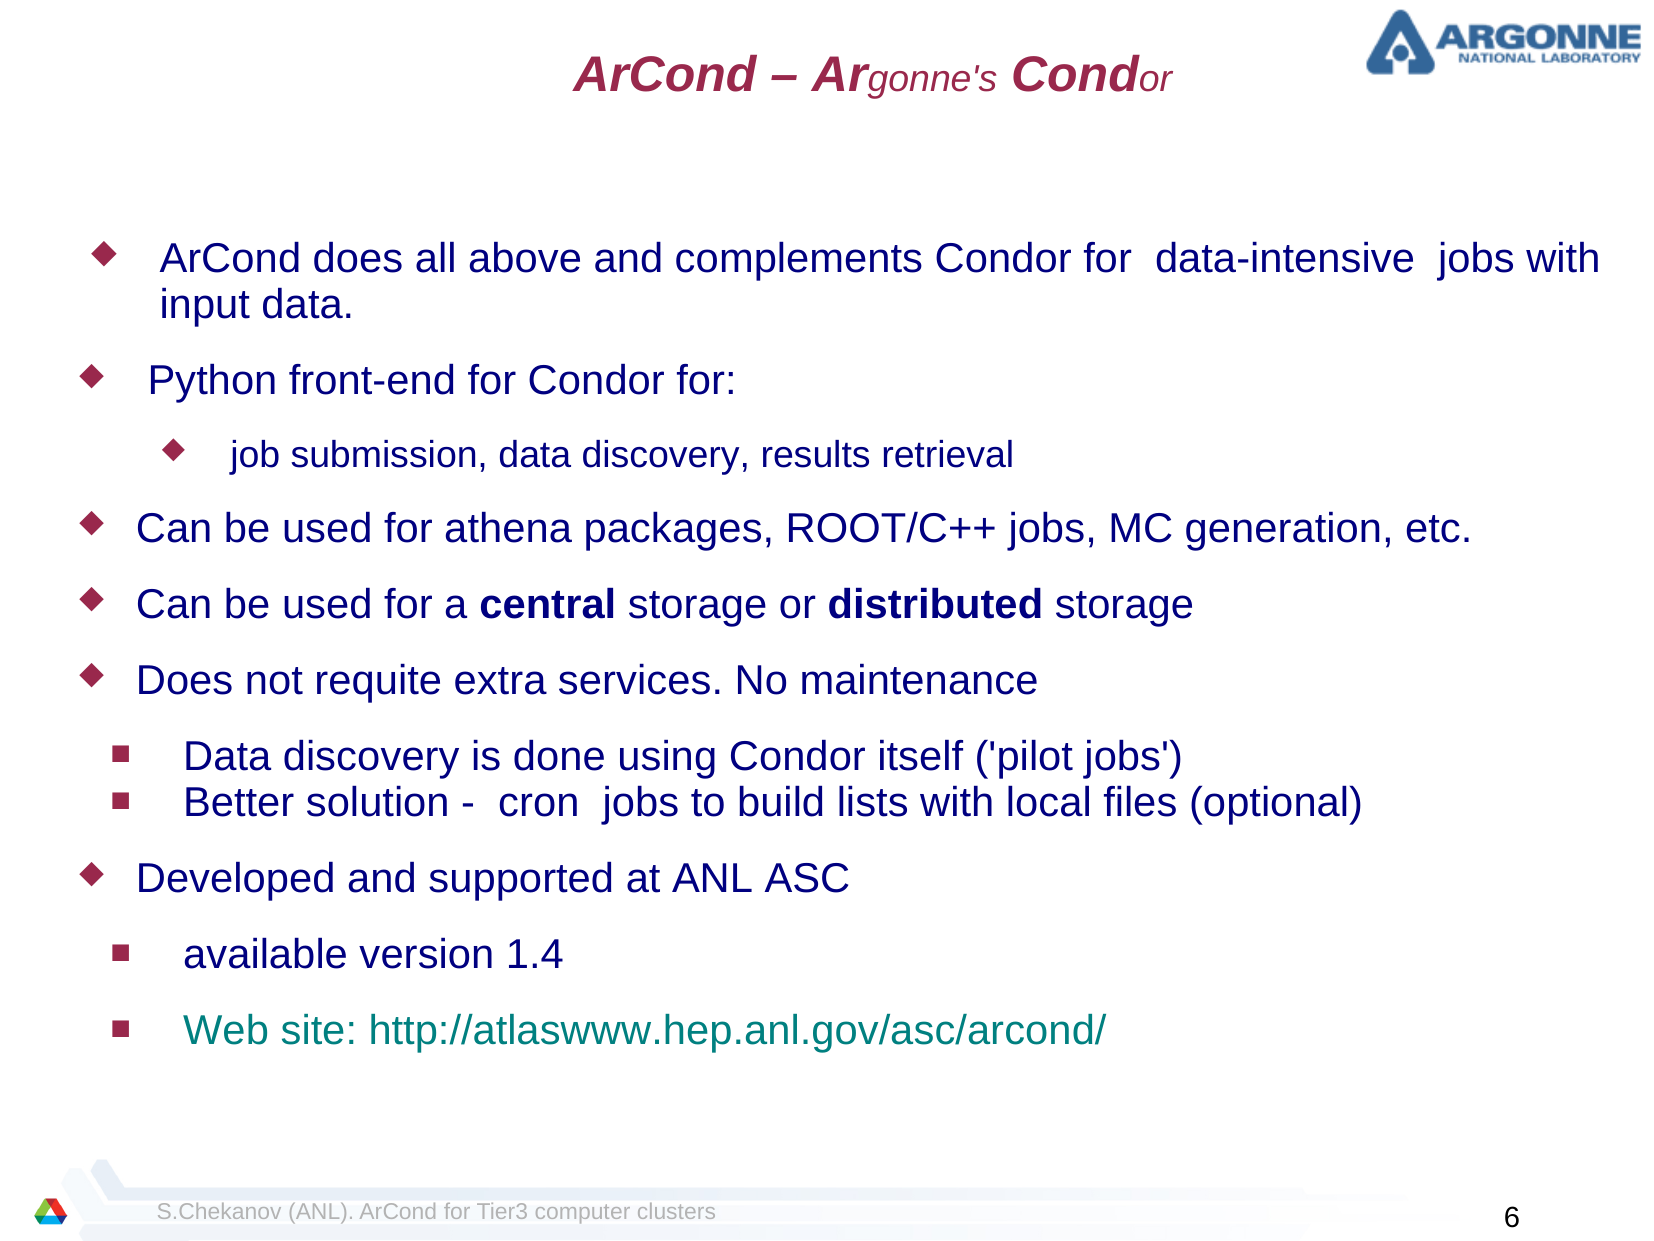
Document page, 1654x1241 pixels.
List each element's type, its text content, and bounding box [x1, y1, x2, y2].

picture [1362, 0, 1654, 85]
title ArCond – Argonne's Condor [124, 16, 1621, 133]
list ArCond does all above and complements Condor for data-intensive jobs with input data. Python front-end for Condor for: job submission, data discovery, results retrieval Can be used for athena packages, ROOT/C++ jobs, MC generation, etc. Can be used for a central storage or distributed storage Does not requite extra services. No maintenance Data discovery is done using Condor itself ('pilot jobs') Better solution - cron jobs to build lists with local files (optional) Developed and supported at ANL ASC available version 1.4 Web site: http://atlaswww.hep.anl.gov/asc/arcond/ [76, 234, 1611, 1194]
picture [0, 1154, 1649, 1241]
